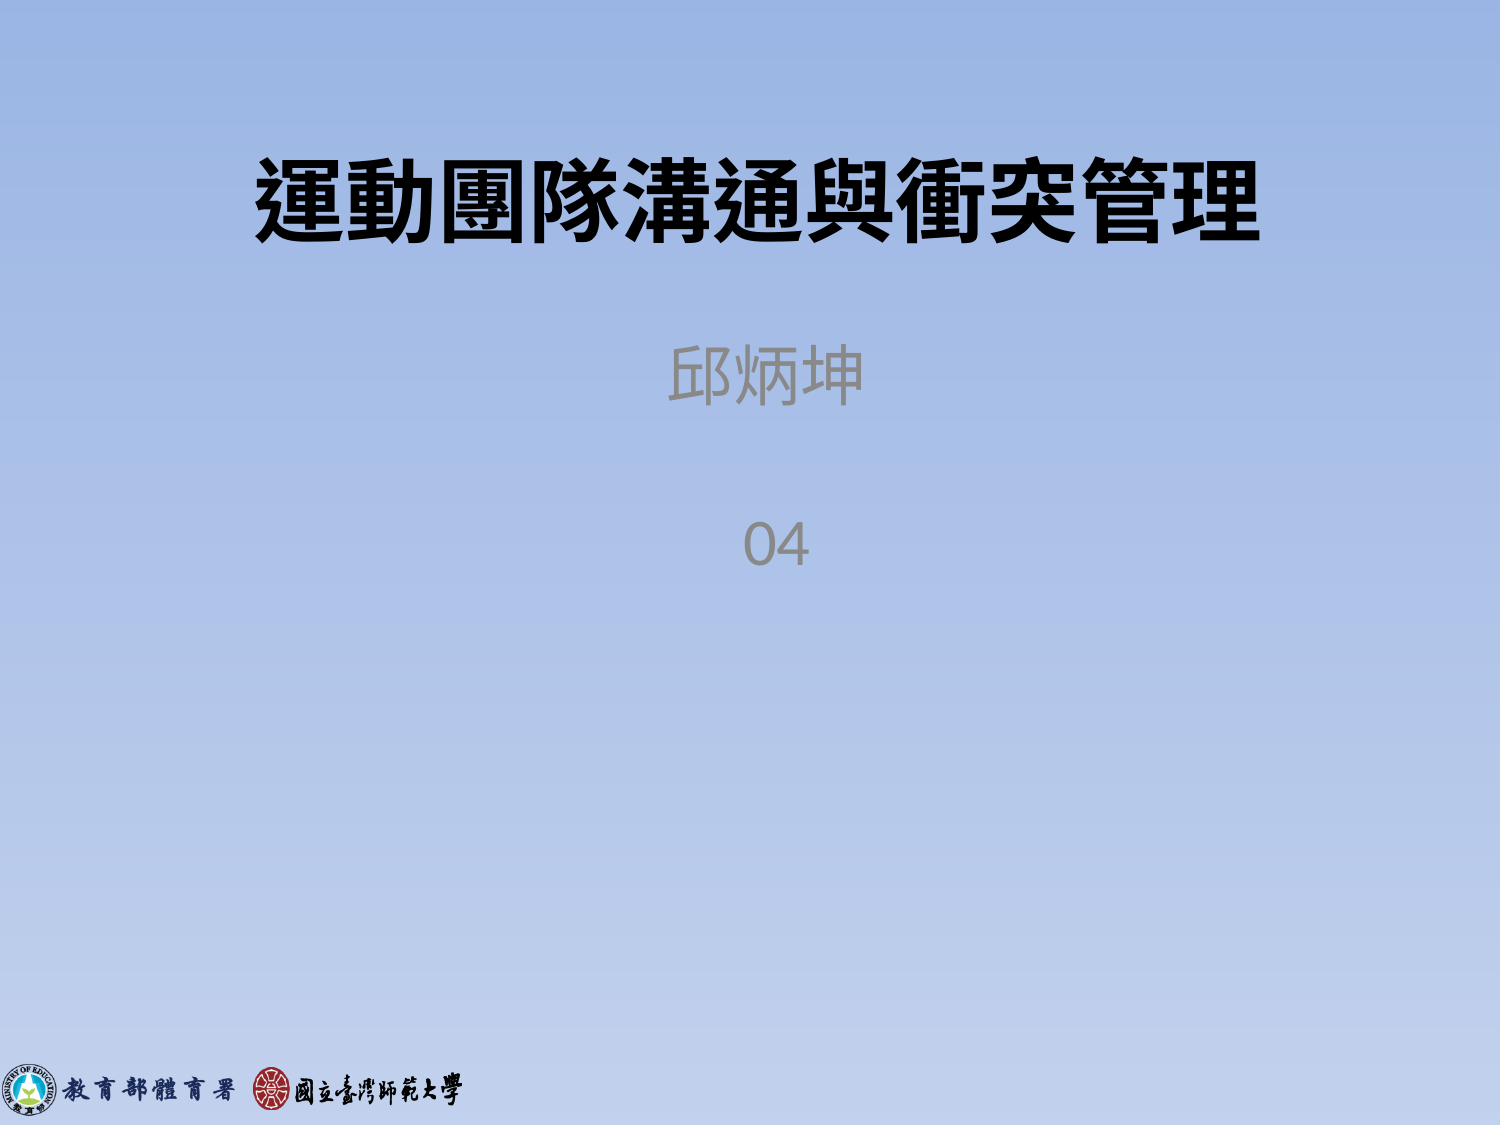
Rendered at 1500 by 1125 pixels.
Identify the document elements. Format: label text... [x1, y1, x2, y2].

picture [253, 1067, 462, 1110]
title 運動團隊溝通與衝突管理 [121, 78, 1397, 320]
text_box 04 [251, 491, 1302, 598]
picture [0, 1051, 243, 1125]
subtitle 邱炳坤 [242, 326, 1293, 433]
